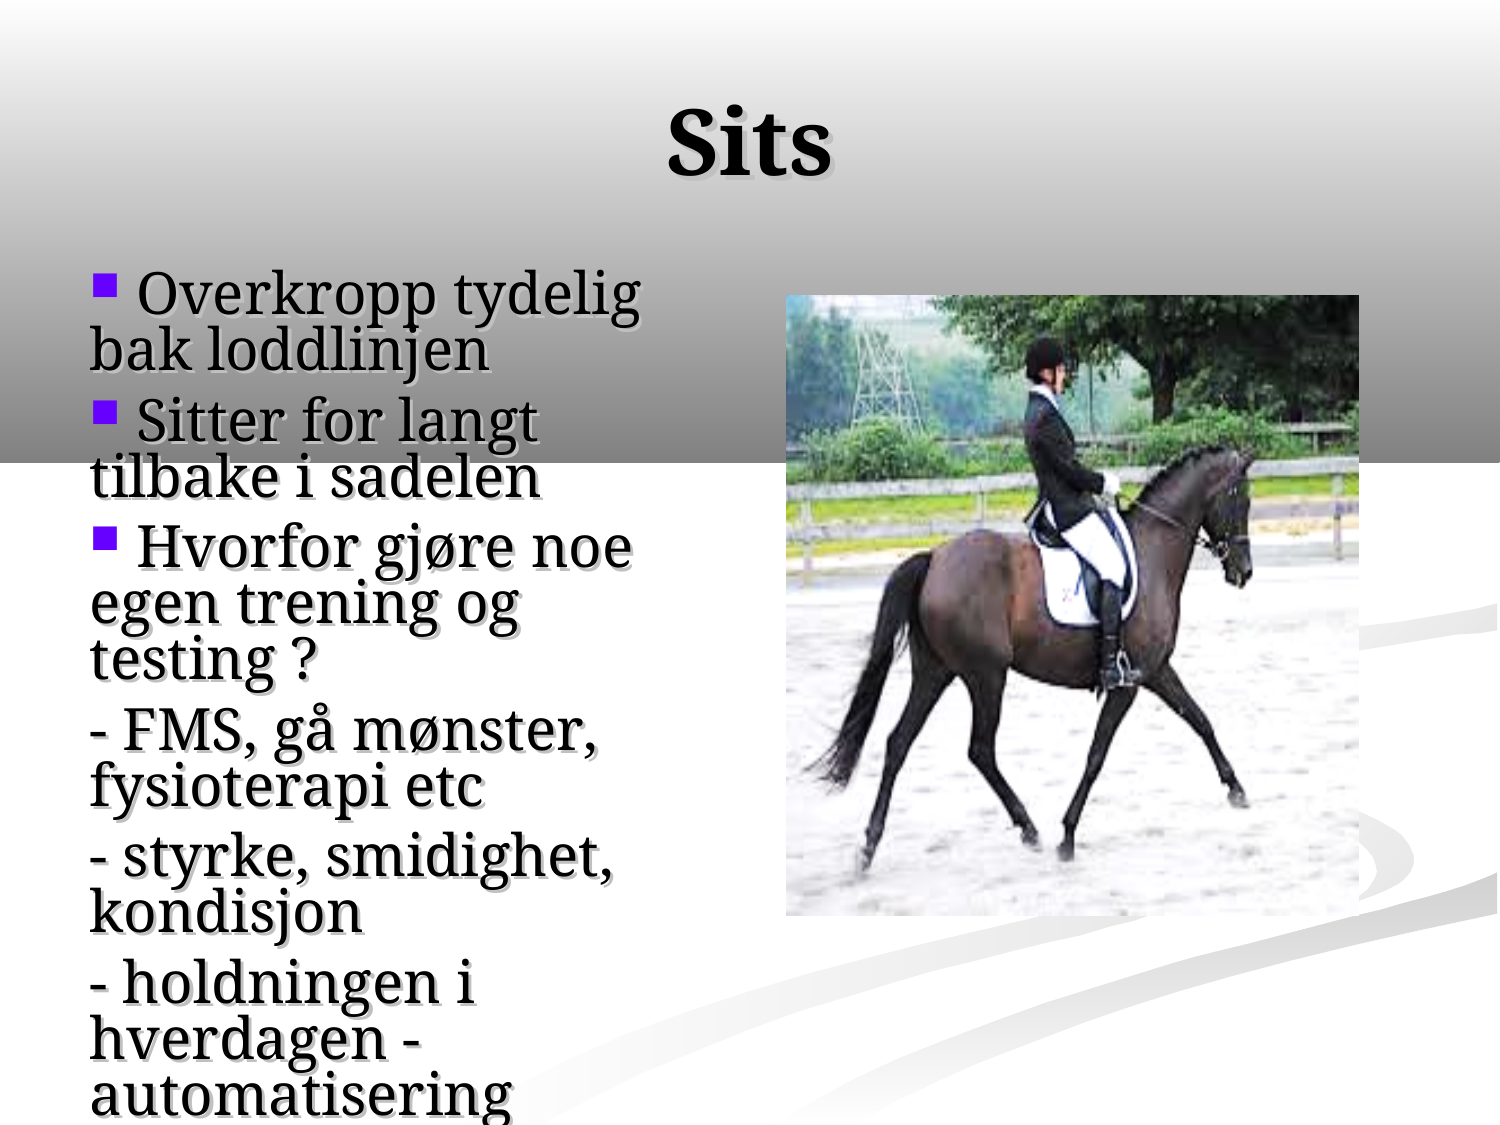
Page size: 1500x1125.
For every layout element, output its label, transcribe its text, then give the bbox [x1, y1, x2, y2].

picture [786, 295, 1359, 916]
title Sits [75, 21, 1426, 257]
list Overkropp tydelig bak loddlinjen Sitter for langt tilbake i sadelen Hvorfor gjøre noe egen trening og testing ? - FMS, gå mønster, fysioterapi etc - styrke, smidighet, kondisjon - holdningen i hverdagen - automatisering [75, 262, 734, 1079]
